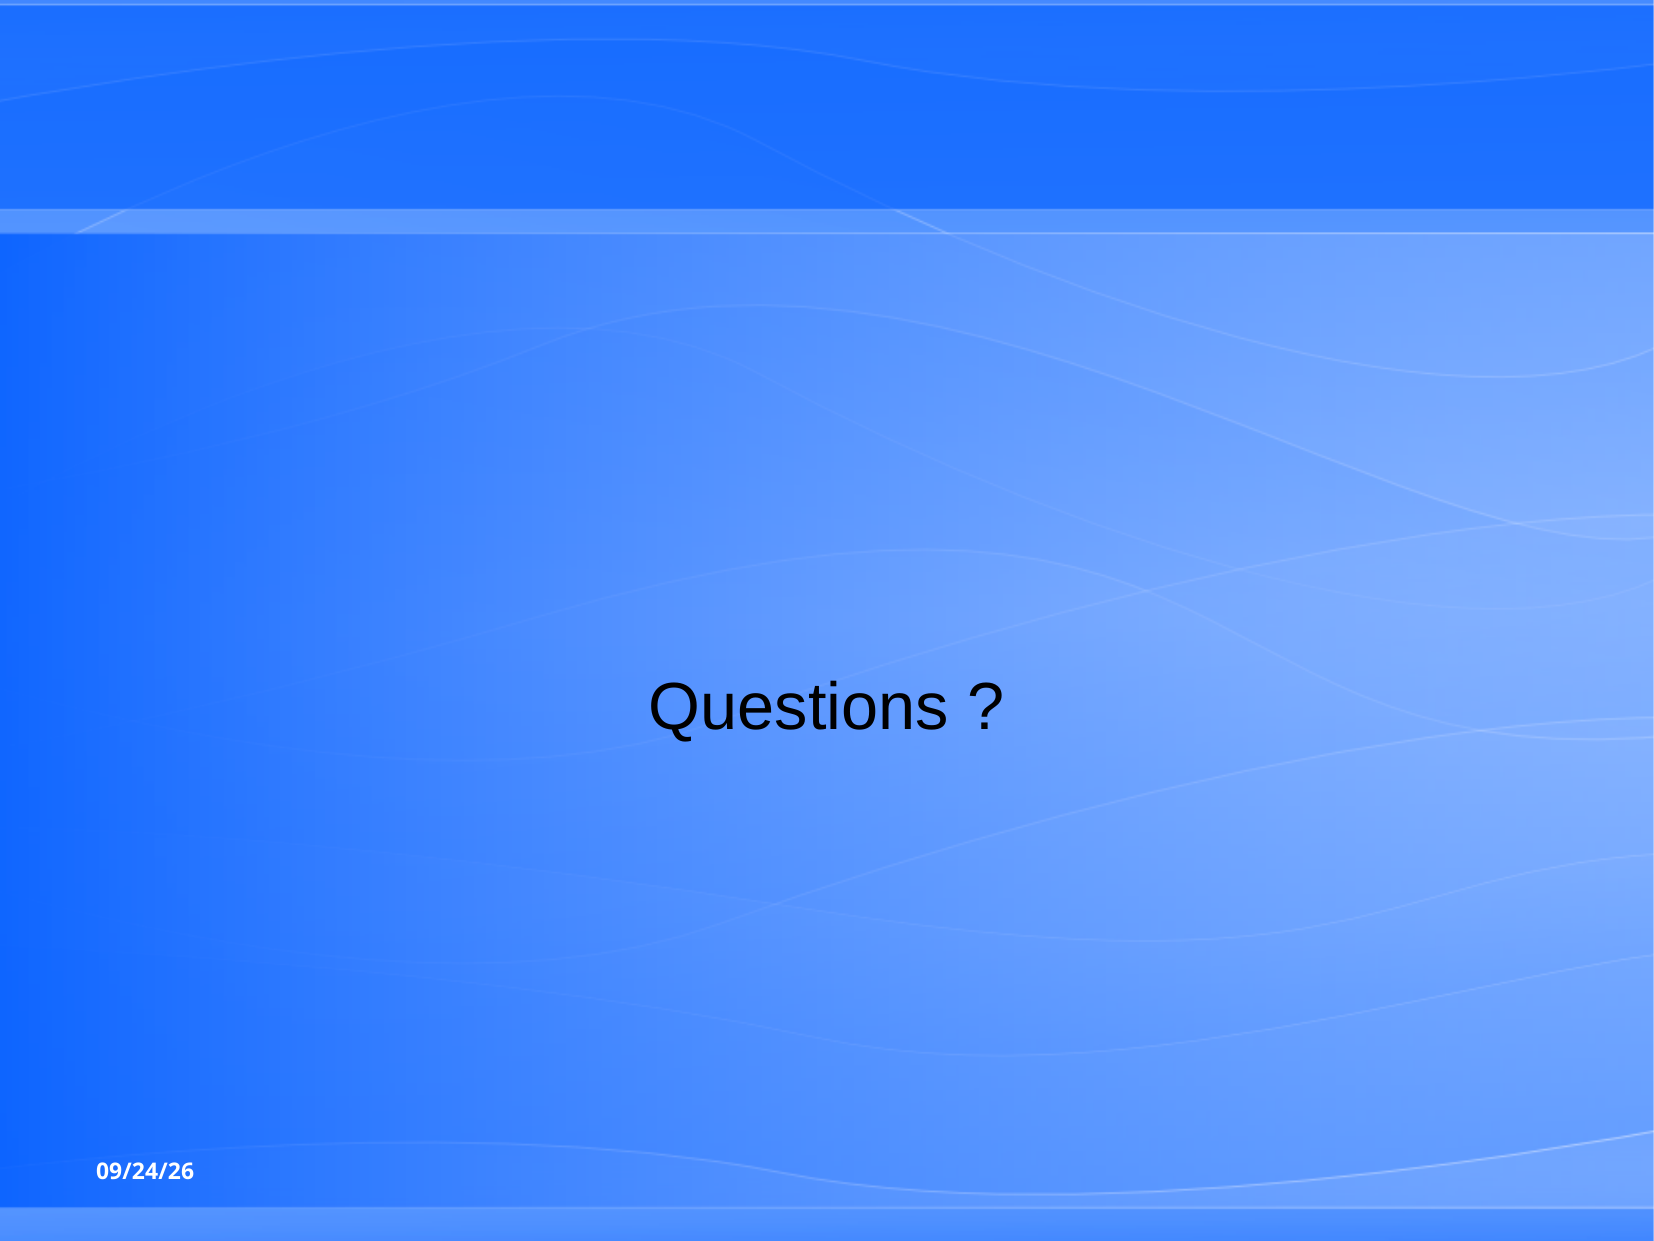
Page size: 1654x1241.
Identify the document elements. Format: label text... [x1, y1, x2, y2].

picture [0, 0, 1654, 1241]
subtitle Questions ? [82, 297, 1571, 1115]
